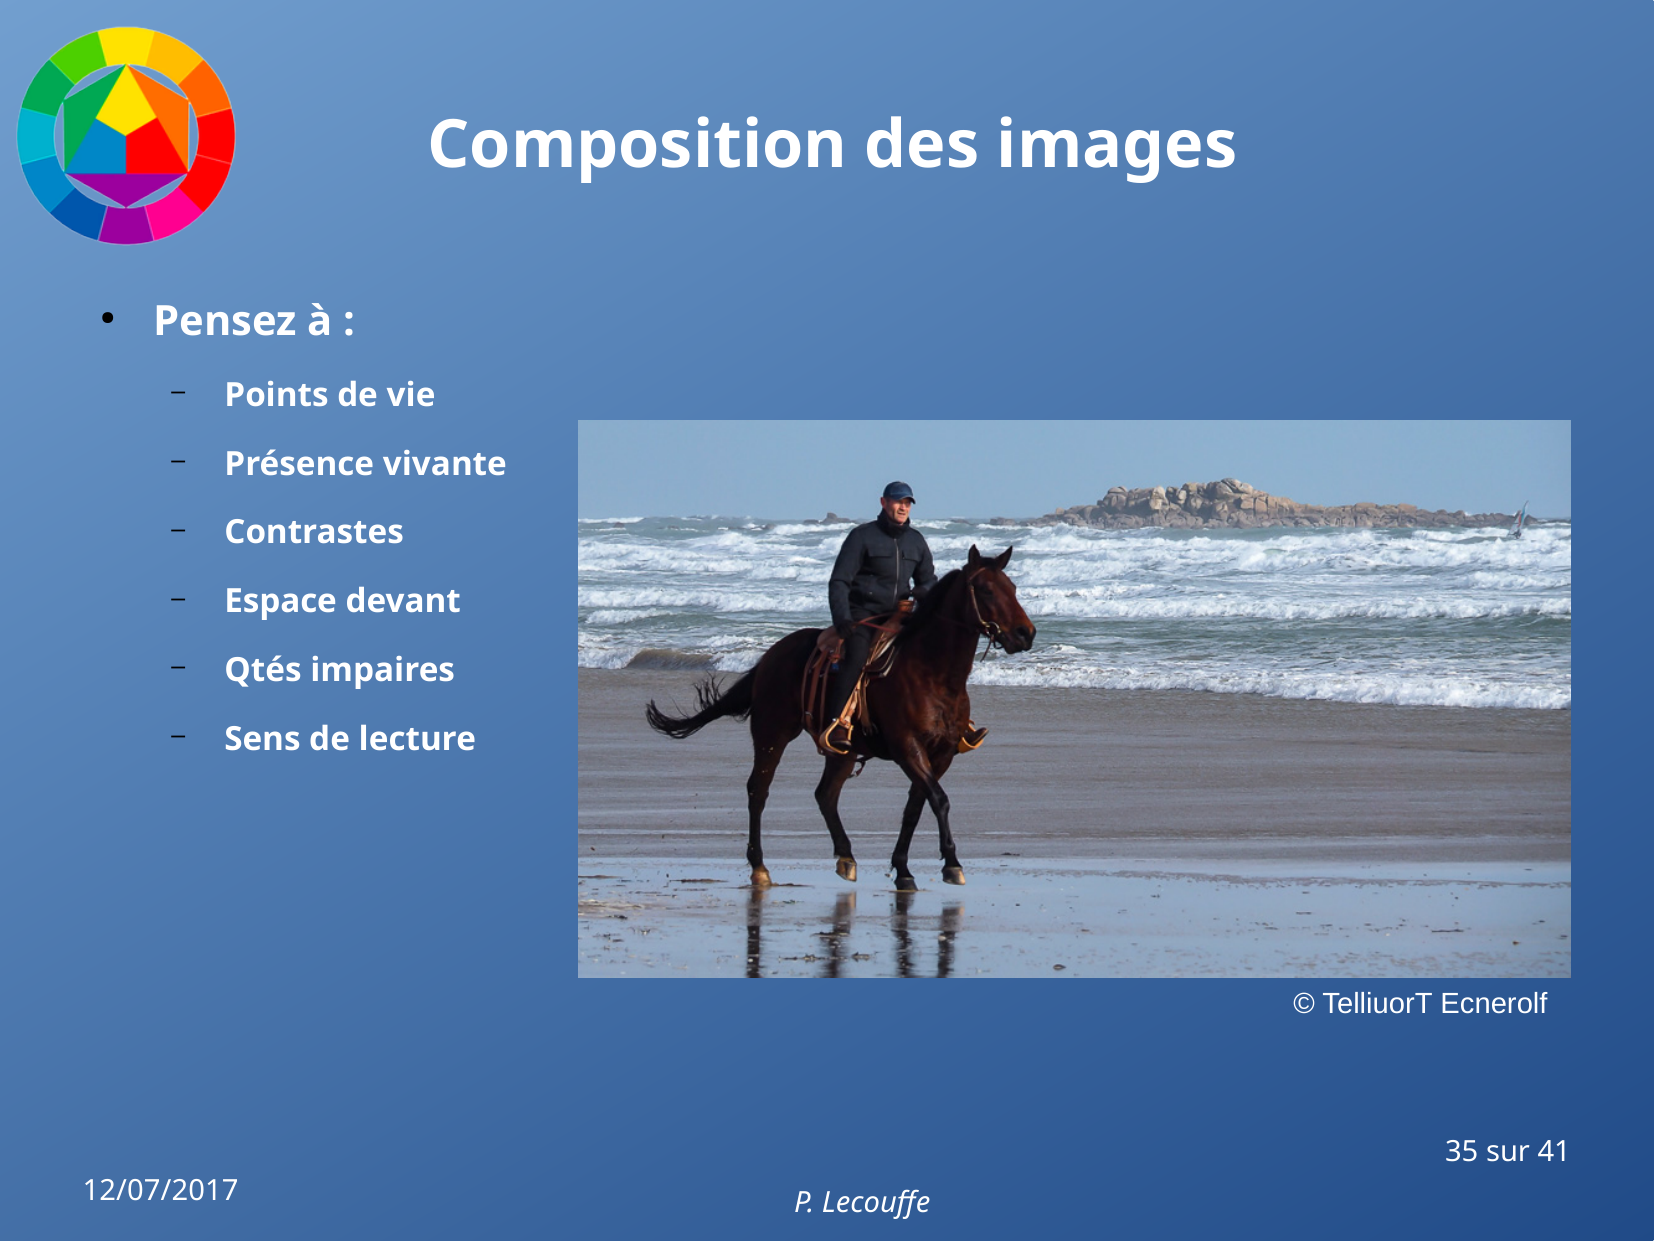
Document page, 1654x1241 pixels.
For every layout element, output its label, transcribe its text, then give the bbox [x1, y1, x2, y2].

list Pensez à : Points de vie Présence vivante Contrastes Espace devant Qtés impaires Sens de lecture [82, 290, 1571, 1058]
text_box © TelliuorT Ecnerolf [1270, 979, 1572, 1028]
picture [6, 22, 249, 252]
title Composition des images [236, 58, 1430, 225]
picture [578, 420, 1571, 978]
